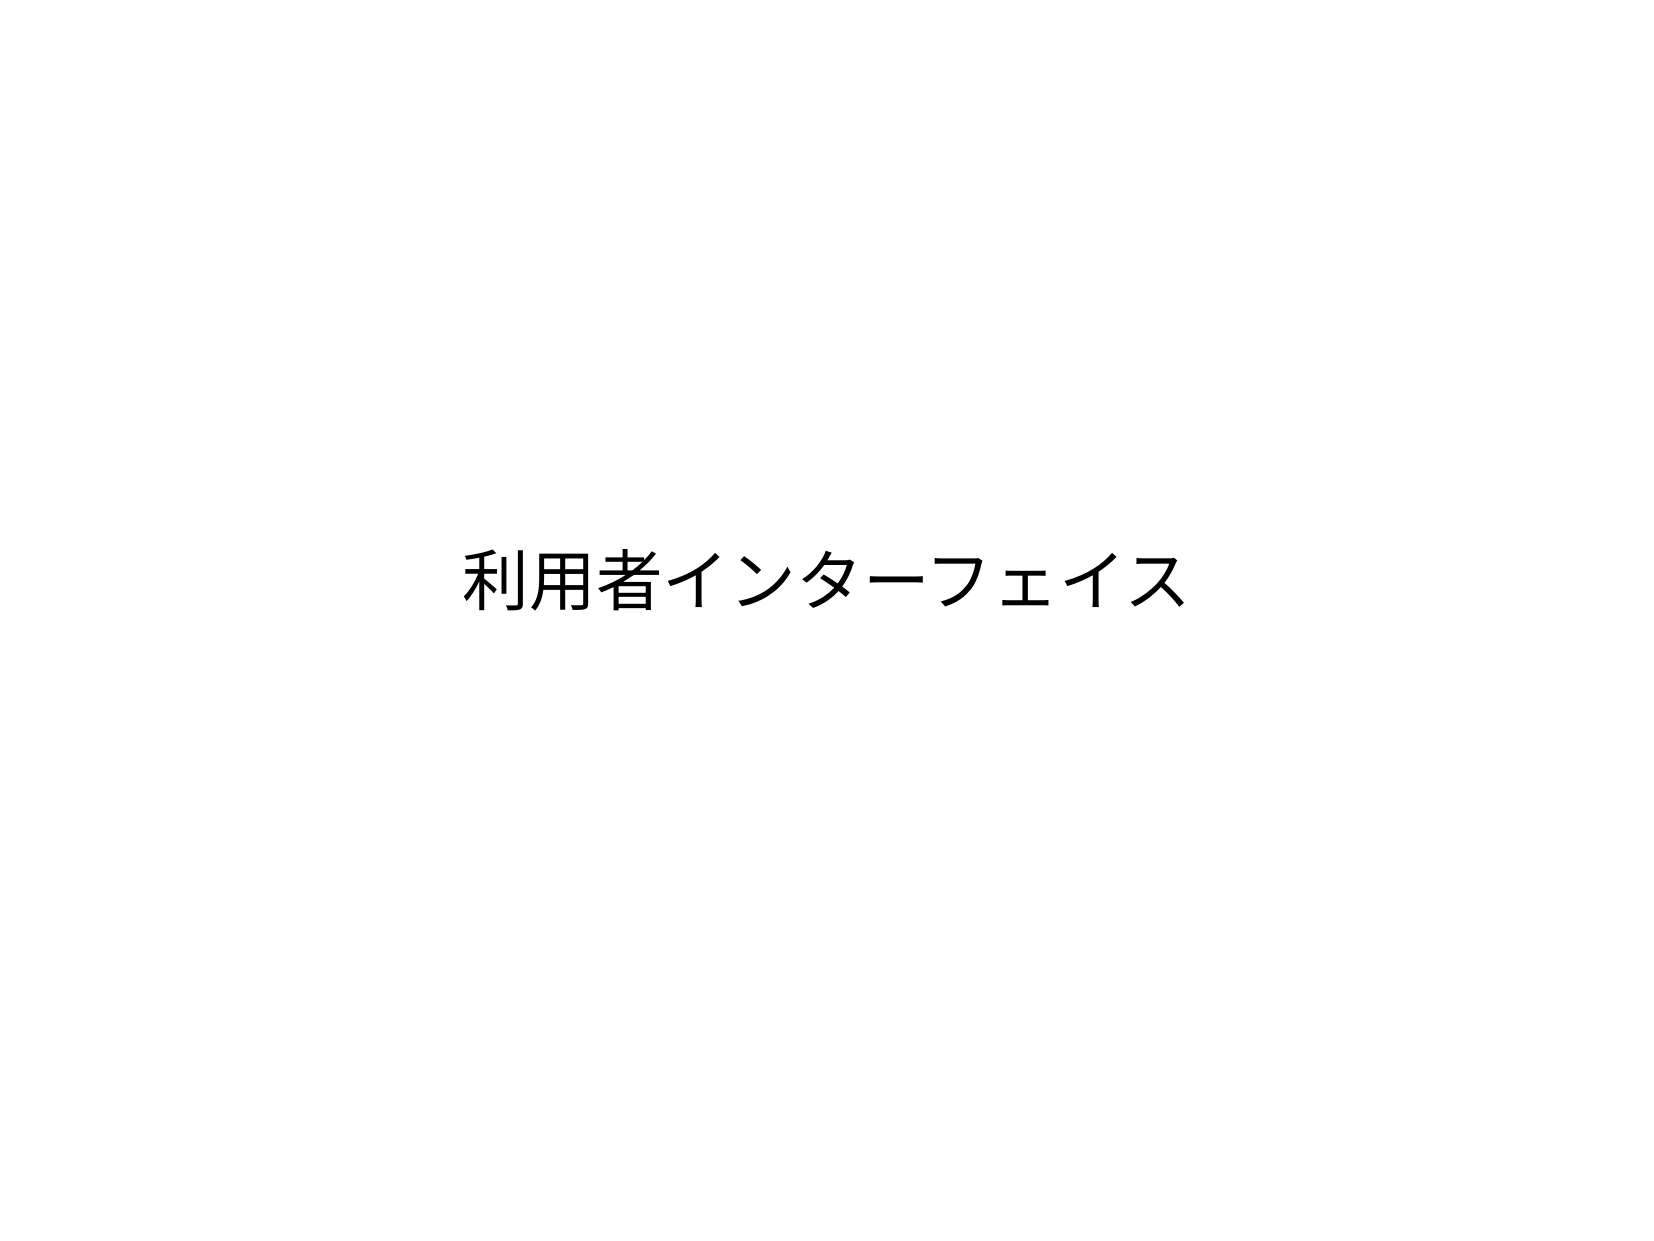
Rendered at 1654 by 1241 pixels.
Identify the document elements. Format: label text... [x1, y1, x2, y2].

subtitle 利用者インターフェイス [82, 49, 1571, 1109]
